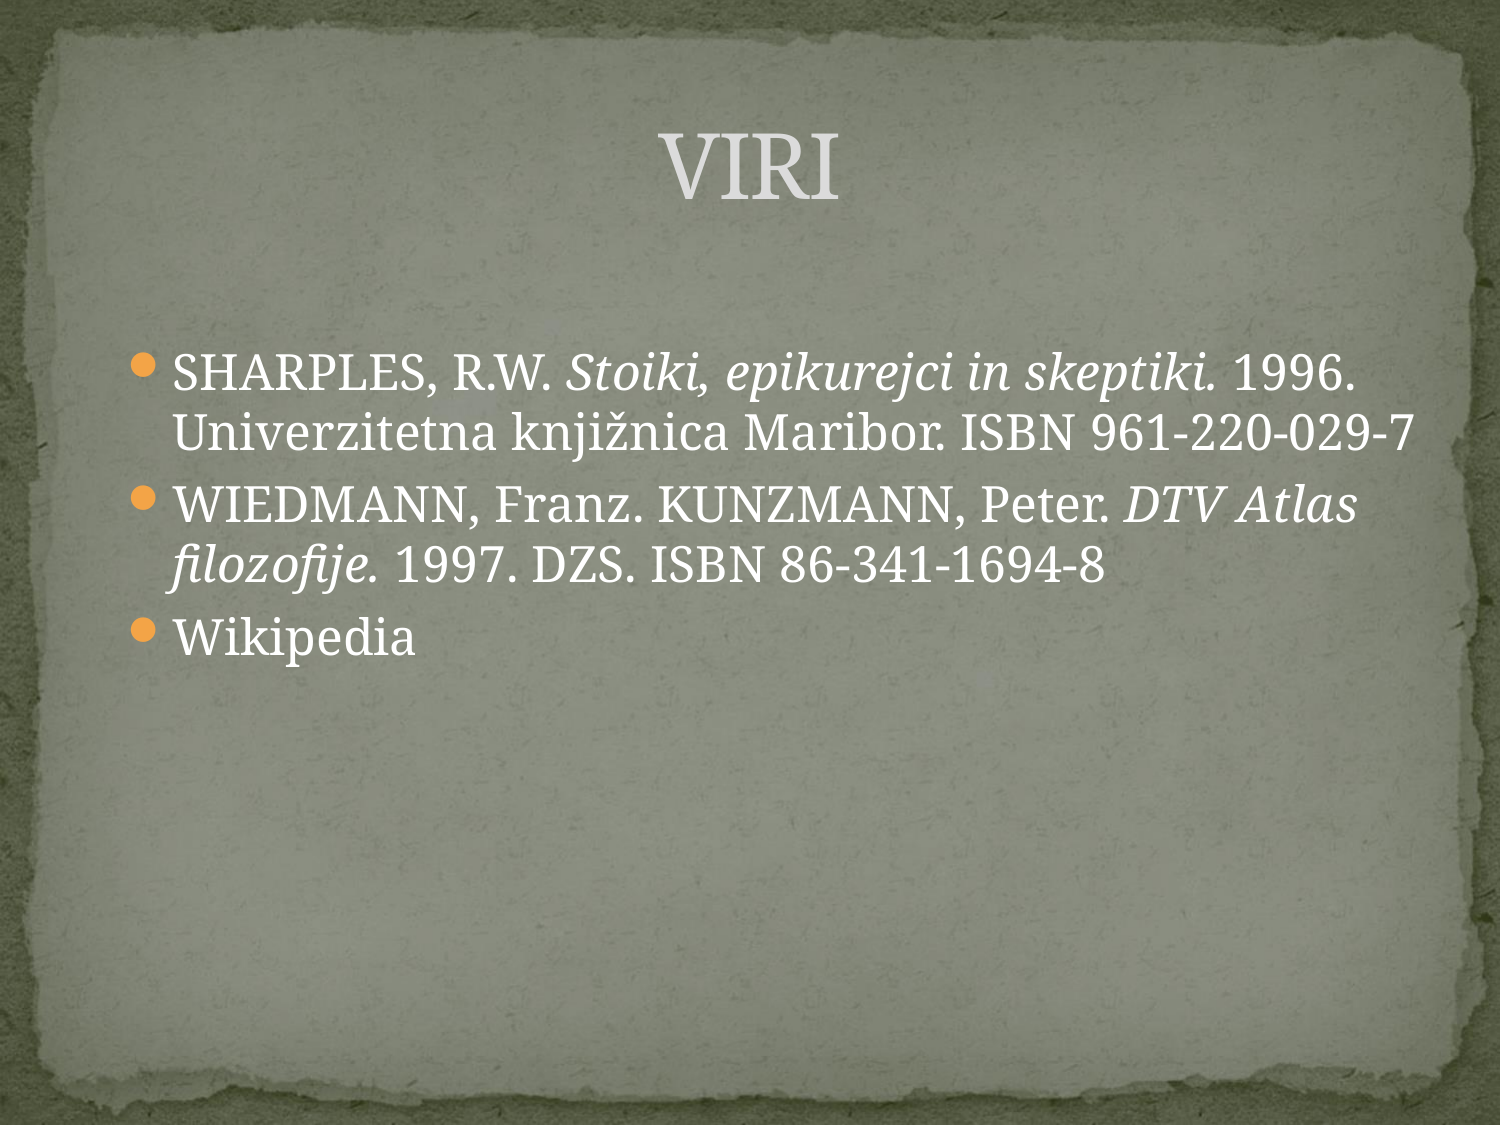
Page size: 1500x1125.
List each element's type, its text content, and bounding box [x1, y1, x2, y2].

title VIRI [75, 24, 1425, 225]
picture [0, 0, 1500, 1125]
list SHARPLES, R.W. Stoiki, epikurejci in skeptiki. 1996. Univerzitetna knjižnica Maribor. ISBN 961-220-029-7 WIEDMANN, Franz. KUNZMANN, Peter. DTV Atlas filozofije. 1997. DZS. ISBN 86-341-1694-8 Wikipedia [112, 255, 1461, 1006]
